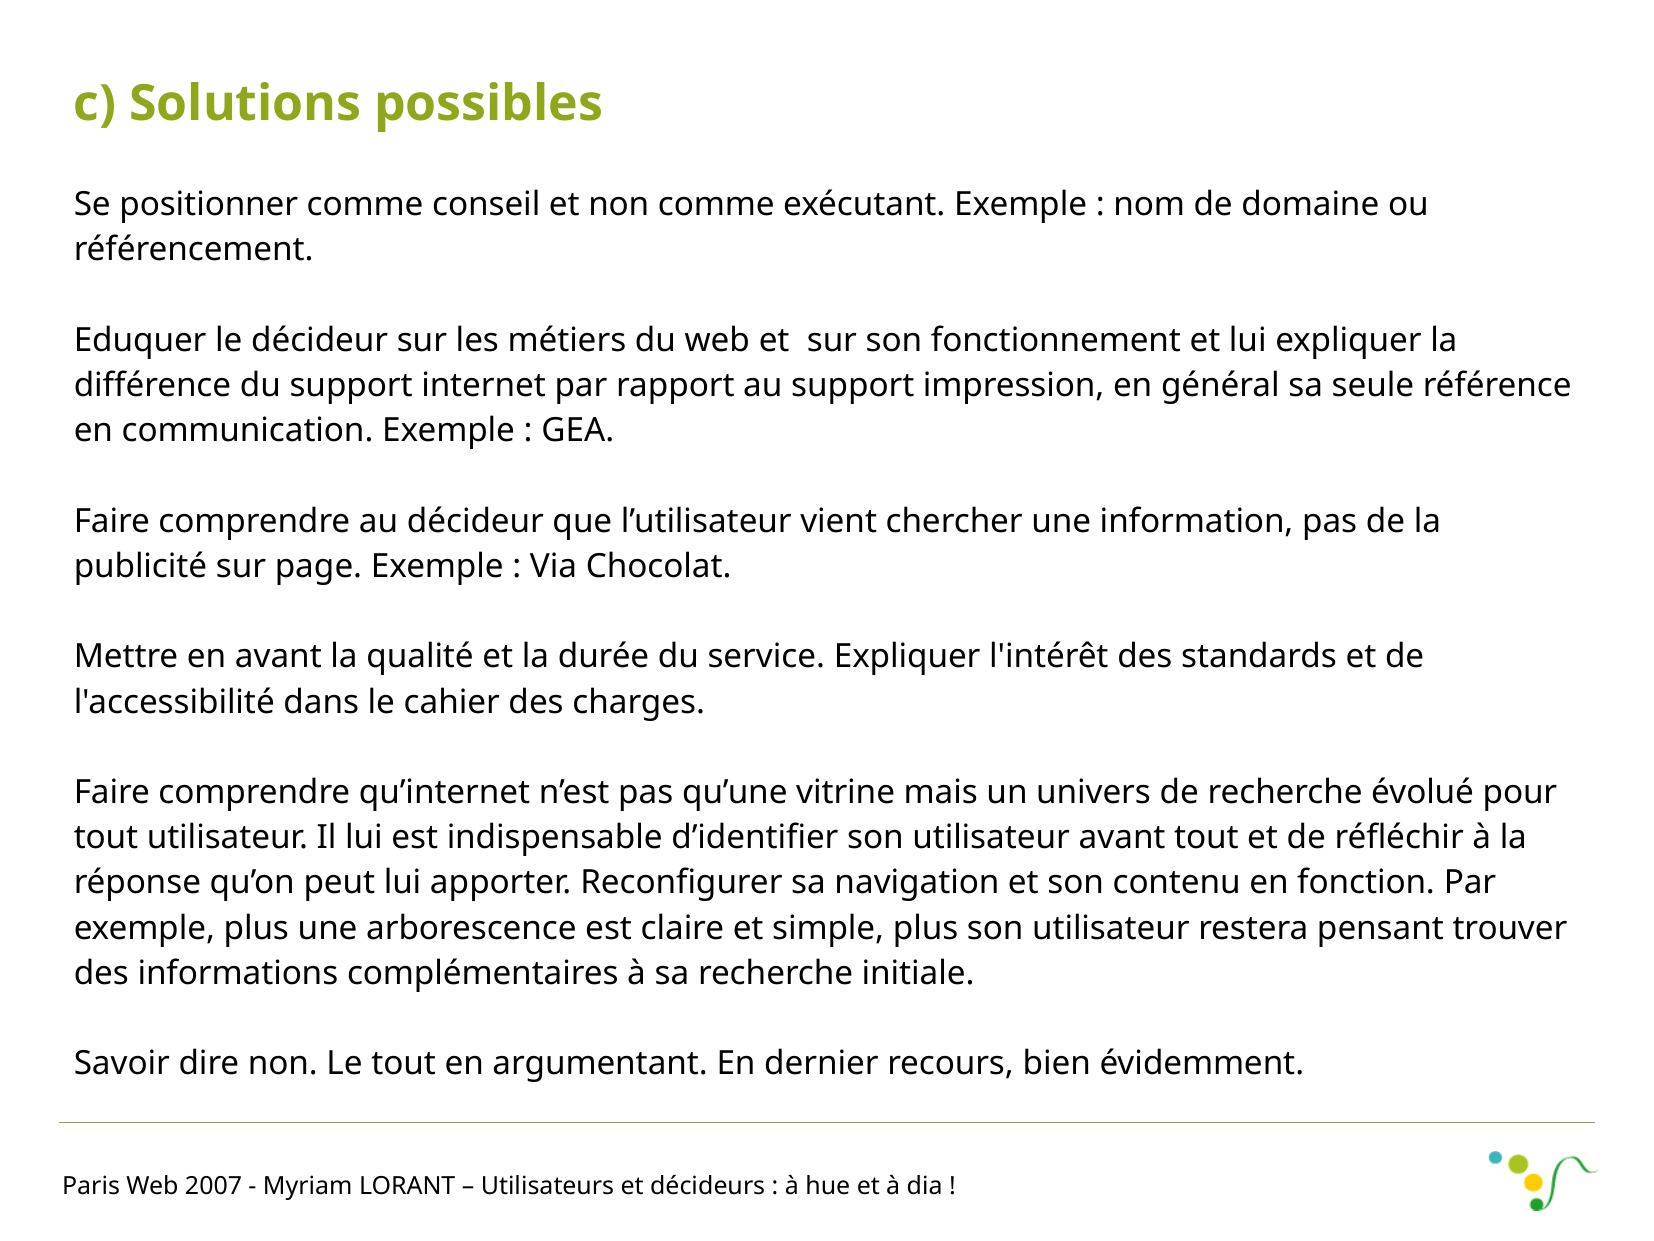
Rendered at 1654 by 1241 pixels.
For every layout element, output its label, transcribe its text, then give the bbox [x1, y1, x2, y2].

picture [1488, 1151, 1598, 1211]
text_box c) Solutions possibles Se positionner comme conseil et non comme exécutant. Exemple : nom de domaine ou référencement. Eduquer le décideur sur les métiers du web et sur son fonctionnement et lui expliquer la différence du support internet par rapport au support impression, en général sa seule référence en communication. Exemple : GEA. Faire comprendre au décideur que l’utilisateur vient chercher une information, pas de la publicité sur page. Exemple : Via Chocolat. Mettre en avant la qualité et la durée du service. Expliquer l'intérêt des standards et de l'accessibilité dans le cahier des charges. Faire comprendre qu’internet n’est pas qu’une vitrine mais un univers de recherche évolué pour tout utilisateur. Il lui est indispensable d’identifier son utilisateur avant tout et de réfléchir à la réponse qu’on peut lui apporter. Reconfigurer sa navigation et son contenu en fonction. Par exemple, plus une arborescence est claire et simple, plus son utilisateur restera pensant trouver des informations complémentaires à sa recherche initiale. Savoir dire non. Le tout en argumentant. En dernier recours, bien évidemment. [59, 59, 1595, 1093]
text_box Paris Web 2007 - Myriam LORANT – Utilisateurs et décideurs : à hue et à dia ! [47, 1160, 1488, 1205]
